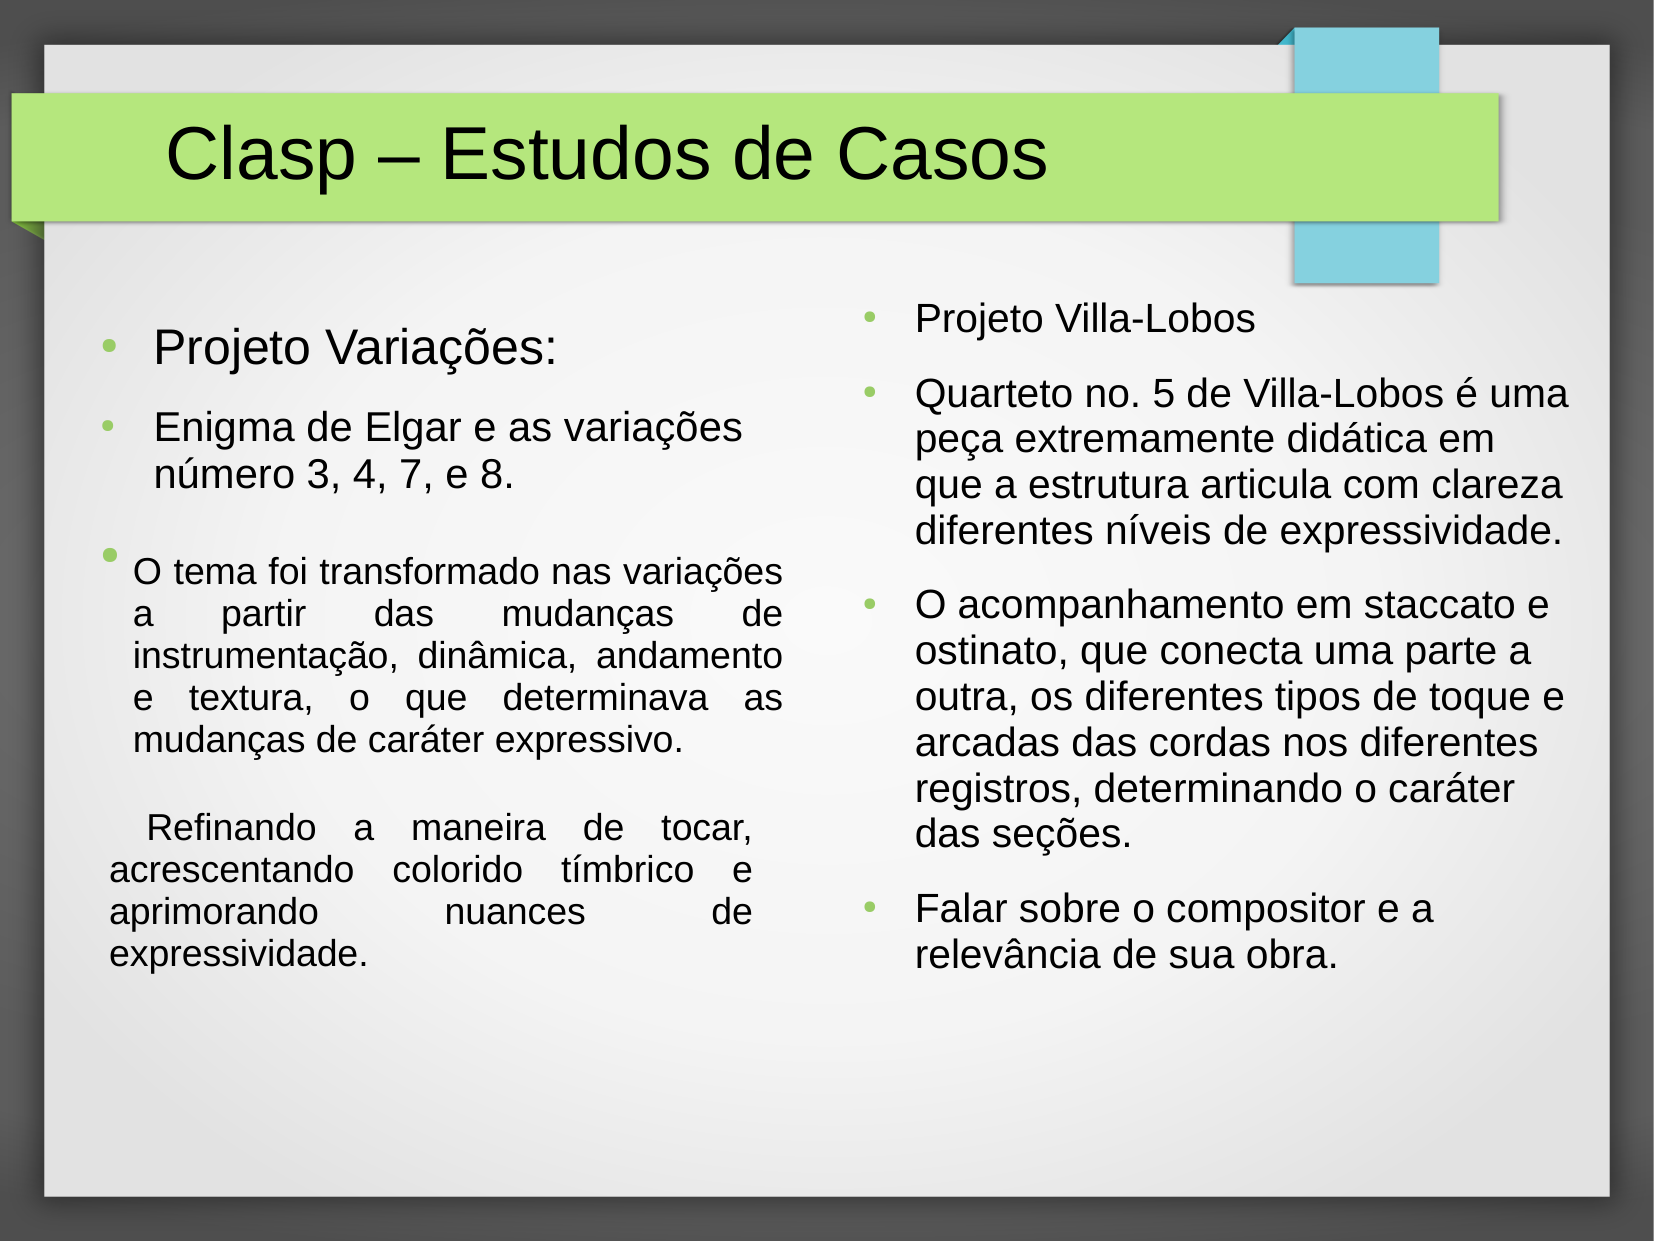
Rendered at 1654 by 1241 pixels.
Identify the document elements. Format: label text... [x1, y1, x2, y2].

list Projeto Variações: Enigma de Elgar e as variações número 3, 4, 7, e 8. [82, 318, 809, 1039]
title Clasp – Estudos de Casos [82, 94, 1264, 213]
text_box Refinando a maneira de tocar, acrescentando colorido tímbrico e aprimorando nuances de expressividade. [94, 799, 768, 981]
picture [0, 0, 1654, 1241]
list Projeto Villa-Lobos Quarteto no. 5 de Villa-Lobos é uma peça extremamente didática em que a estrutura articula com clareza diferentes níveis de expressividade. O acompanhamento em staccato e ostinato, que conecta uma parte a outra, os diferentes tipos de toque e arcadas das cordas nos diferentes registros, determinando o caráter das seções. Falar sobre o compositor e a relevância de sua obra. [845, 295, 1572, 1015]
text_box O tema foi transformado nas variações a partir das mudanças de instrumentação, dinâmica, andamento e textura, o que determinava as mudanças de caráter expressivo. [118, 543, 799, 766]
